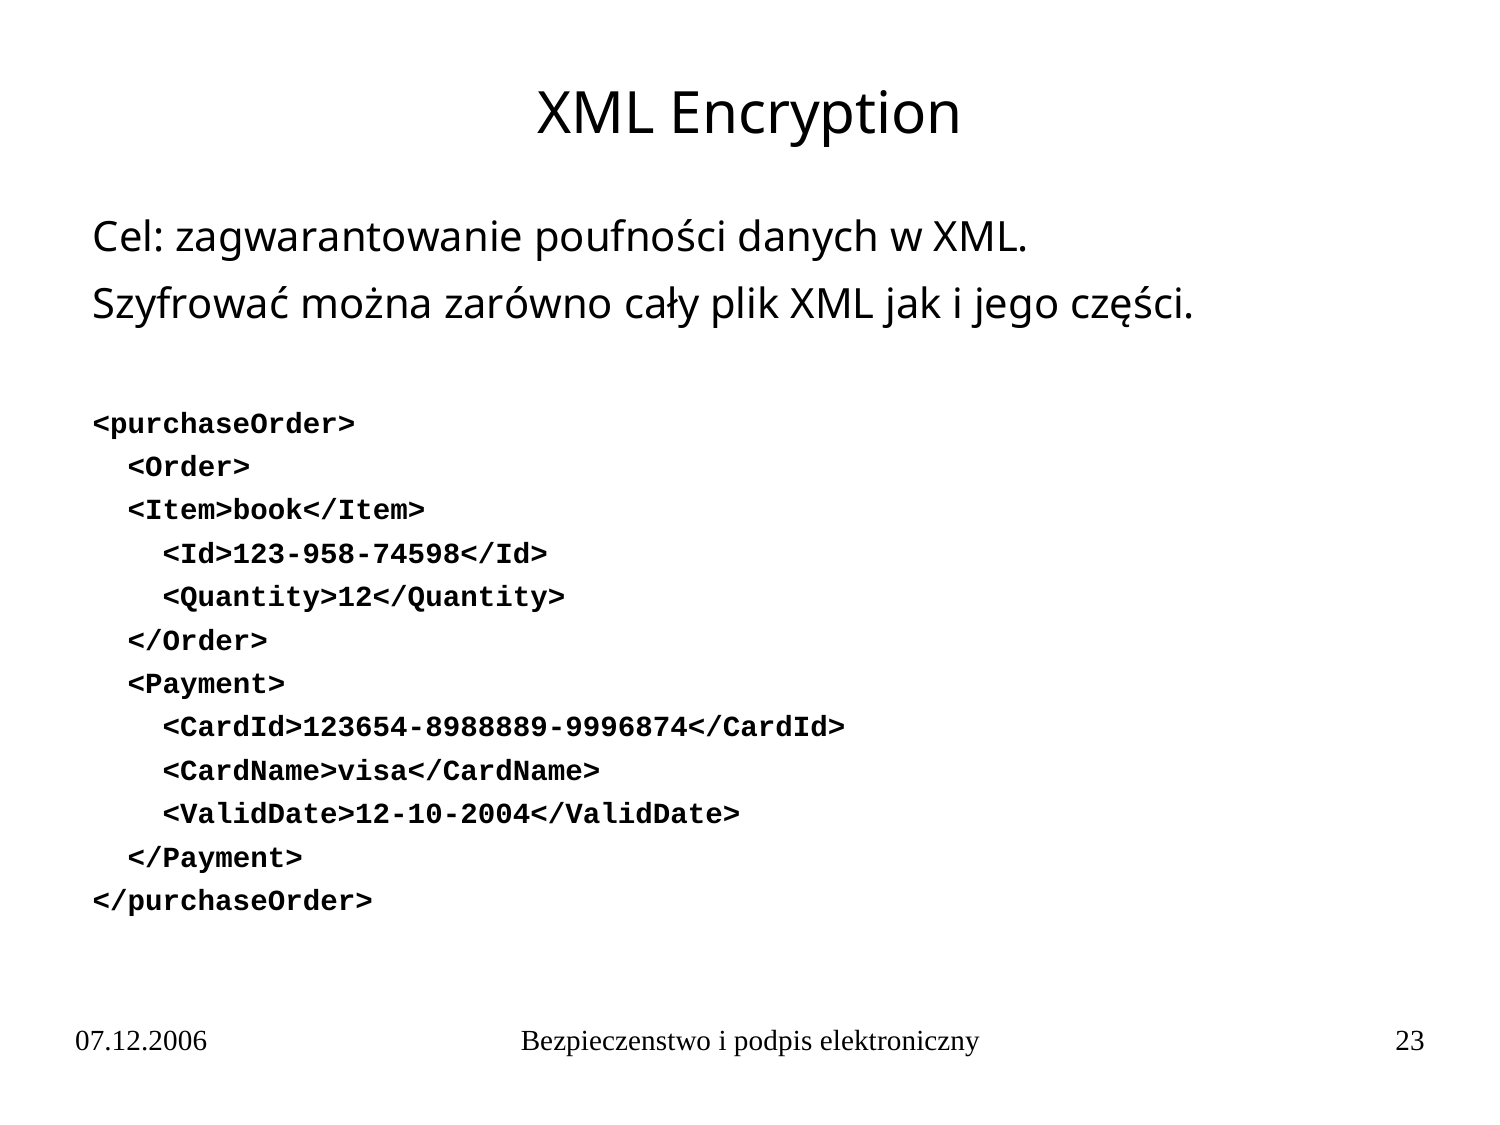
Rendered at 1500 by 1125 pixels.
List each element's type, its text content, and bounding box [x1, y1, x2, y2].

title XML Encryption [75, 44, 1425, 178]
list Cel: zagwarantowanie poufności danych w XML. Szyfrować można zarówno cały plik XML jak i jego części. <purchaseOrder> <Order> <Item>book</Item> <Id>123-958-74598</Id> <Quantity>12</Quantity> </Order> <Payment> <CardId>123654-8988889-9996874</CardId> <CardName>visa</CardName> <ValidDate>12-10-2004</ValidDate> </Payment> </purchaseOrder> [75, 206, 1425, 1006]
